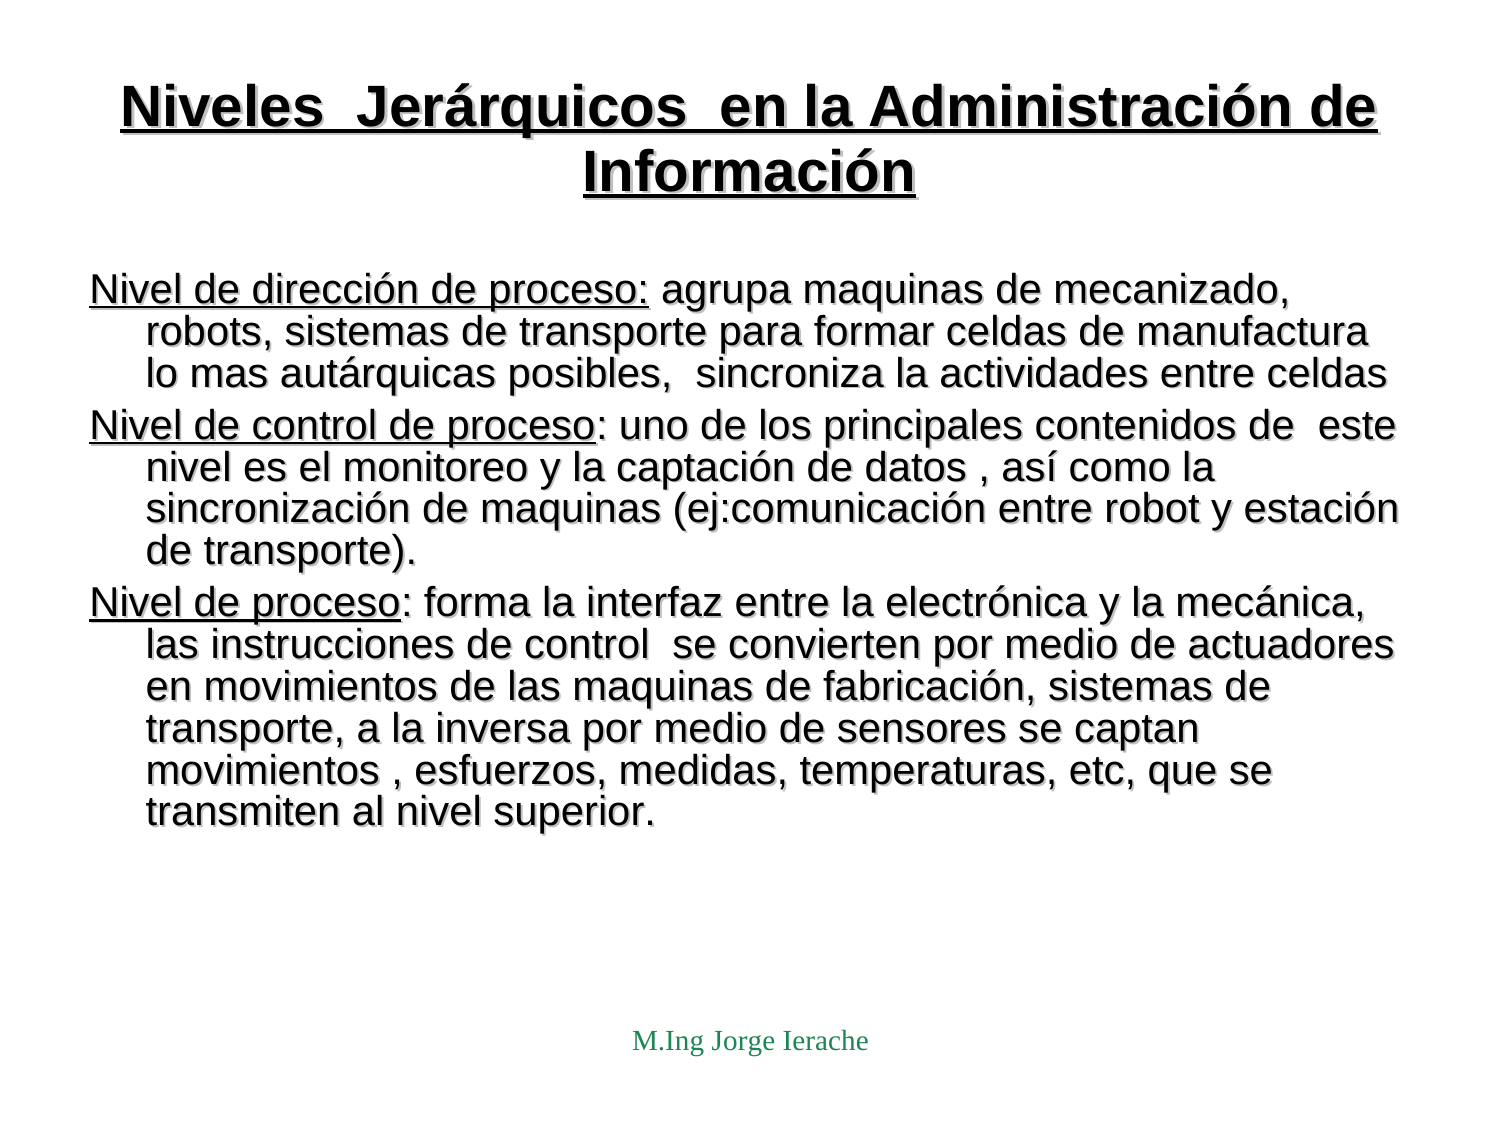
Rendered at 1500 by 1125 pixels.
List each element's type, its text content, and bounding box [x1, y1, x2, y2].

list Nivel de dirección de proceso: agrupa maquinas de mecanizado, robots, sistemas de transporte para formar celdas de manufactura lo mas autárquicas posibles, sincroniza la actividades entre celdas Nivel de control de proceso: uno de los principales contenidos de este nivel es el monitoreo y la captación de datos , así como la sincronización de maquinas (ej:comunicación entre robot y estación de transporte). Nivel de proceso: forma la interfaz entre la electrónica y la mecánica, las instrucciones de control se convierten por medio de actuadores en movimientos de las maquinas de fabricación, sistemas de transporte, a la inversa por medio de sensores se captan movimientos , esfuerzos, medidas, temperaturas, etc, que se transmiten al nivel superior. [74, 262, 1425, 1001]
title Niveles Jerárquicos en la Administración de Información [74, 44, 1425, 233]
